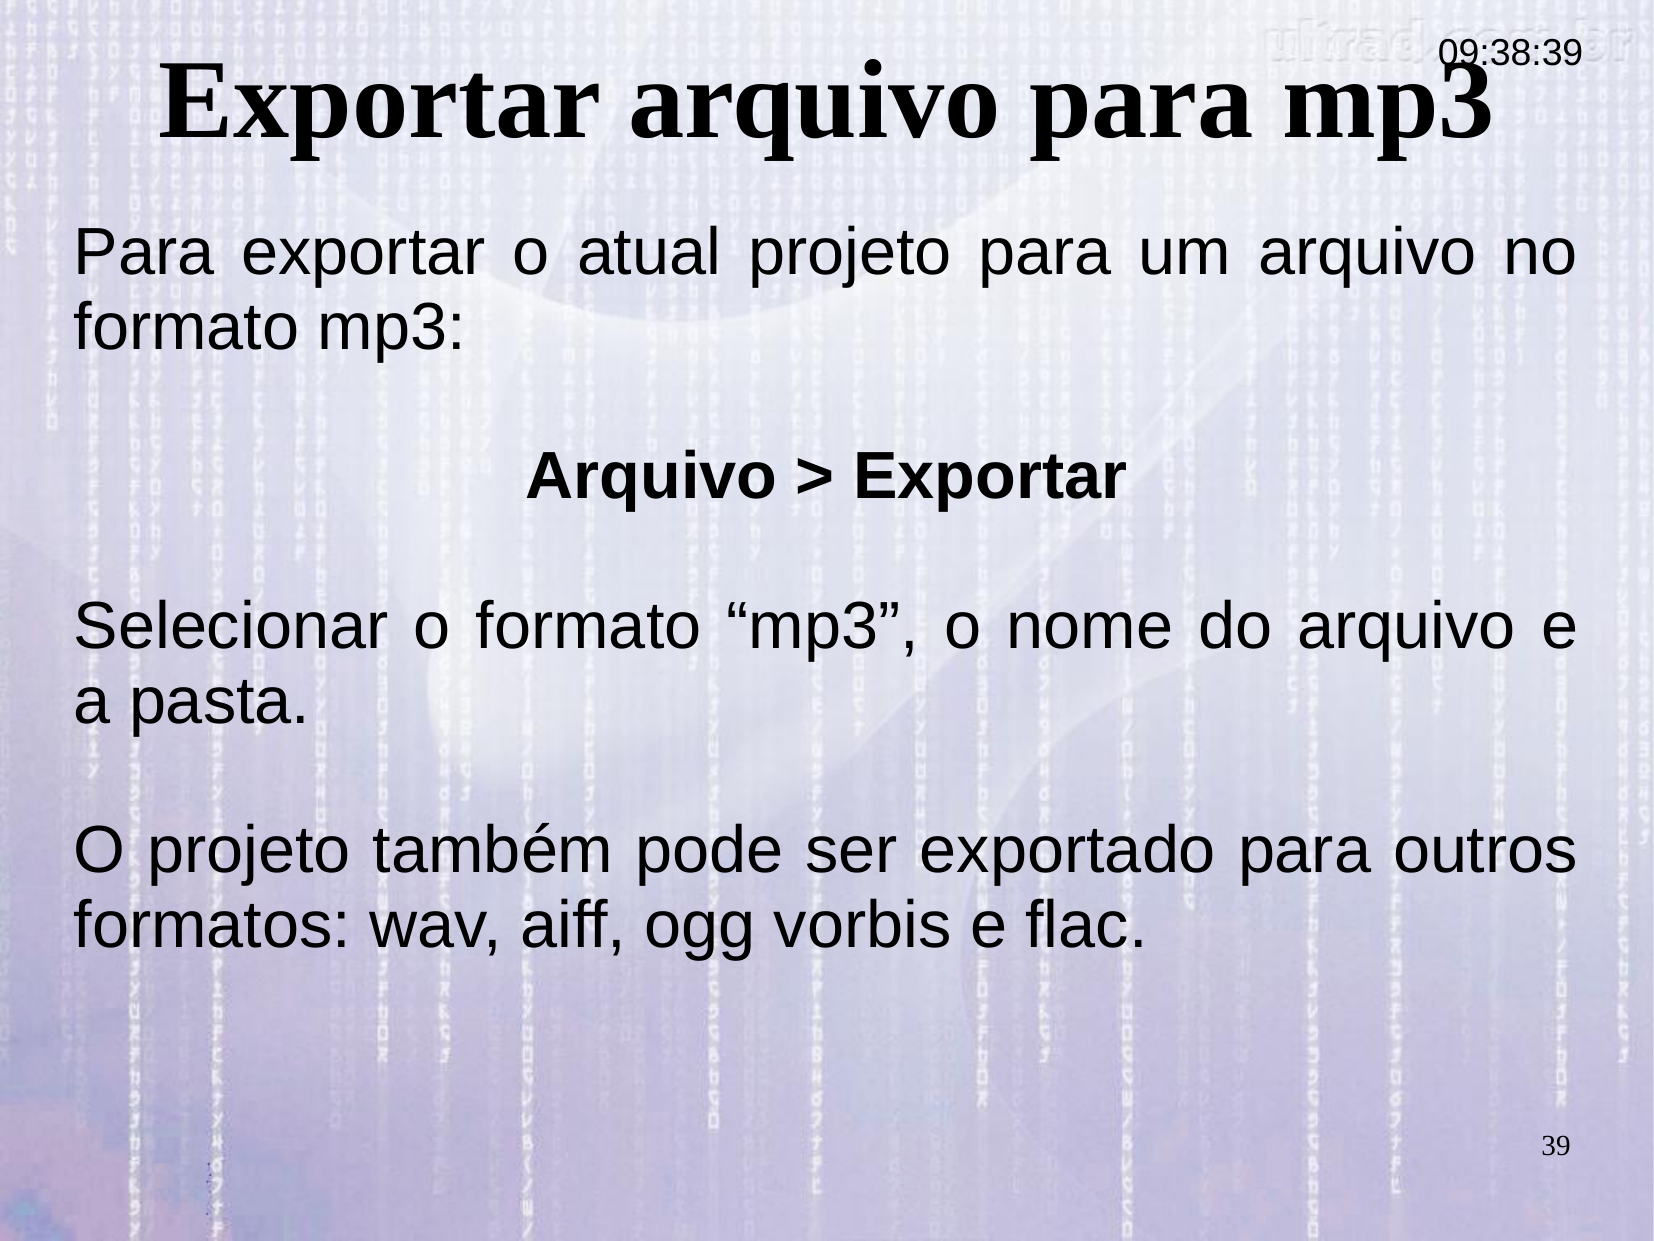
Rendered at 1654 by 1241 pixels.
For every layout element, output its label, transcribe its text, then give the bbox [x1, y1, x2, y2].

picture [0, 0, 1654, 1241]
text_box Exportar arquivo para mp3 [29, 29, 1625, 191]
text_box Para exportar o atual projeto para um arquivo no formato mp3: Arquivo > Exportar Selecionar o formato “mp3”, o nome do arquivo e a pasta. O projeto também pode ser exportado para outros formatos: wav, aiff, ogg vorbis e flac. [59, 206, 1595, 970]
text_box 12:04:18 [1423, 23, 1631, 94]
